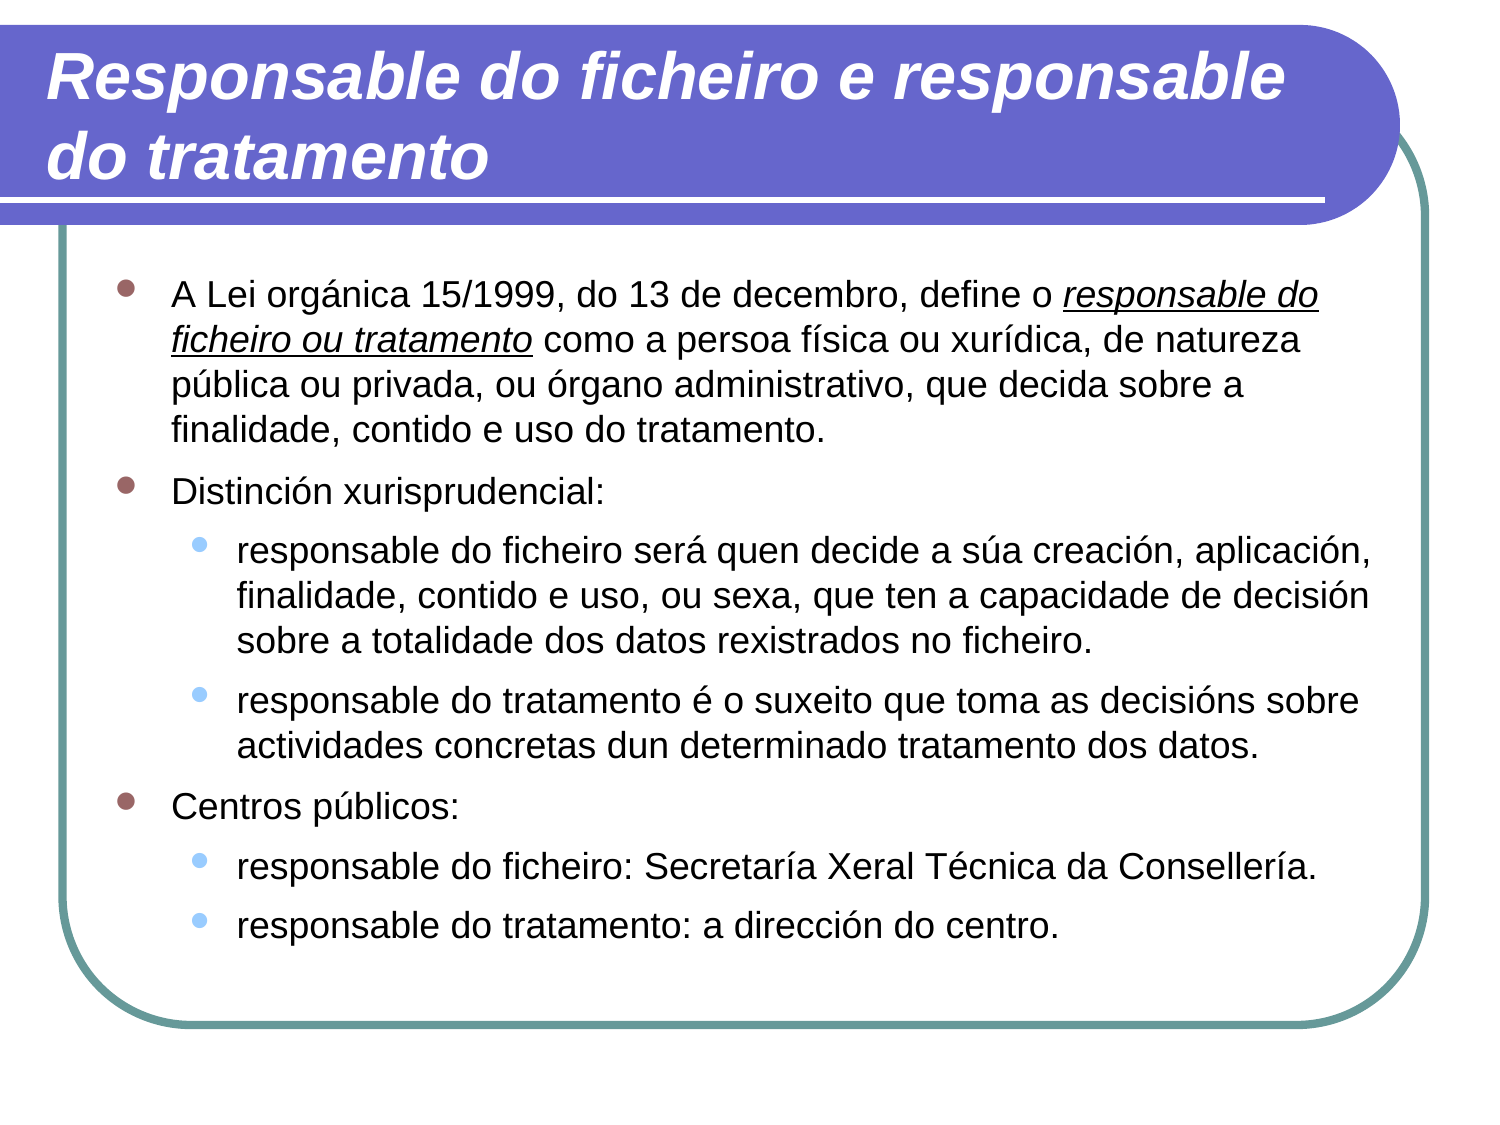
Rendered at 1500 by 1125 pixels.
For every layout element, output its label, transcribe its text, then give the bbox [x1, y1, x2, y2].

list A Lei orgánica 15/1999, do 13 de decembro, define o responsable do ficheiro ou tratamento como a persoa física ou xurídica, de natureza pública ou privada, ou órgano administrativo, que decida sobre a finalidade, contido e uso do tratamento. Distinción xurisprudencial: responsable do ficheiro será quen decide a súa creación, aplicación, finalidade, contido e uso, ou sexa, que ten a capacidade de decisión sobre a totalidade dos datos rexistrados no ficheiro. responsable do tratamento é o suxeito que toma as decisións sobre actividades concretas dun determinado tratamento dos datos. Centros públicos: responsable do ficheiro: Secretaría Xeral Técnica da Consellería. responsable do tratamento: a dirección do centro. [99, 262, 1401, 1016]
title Responsable do ficheiro e responsable do tratamento [31, 0, 1347, 226]
